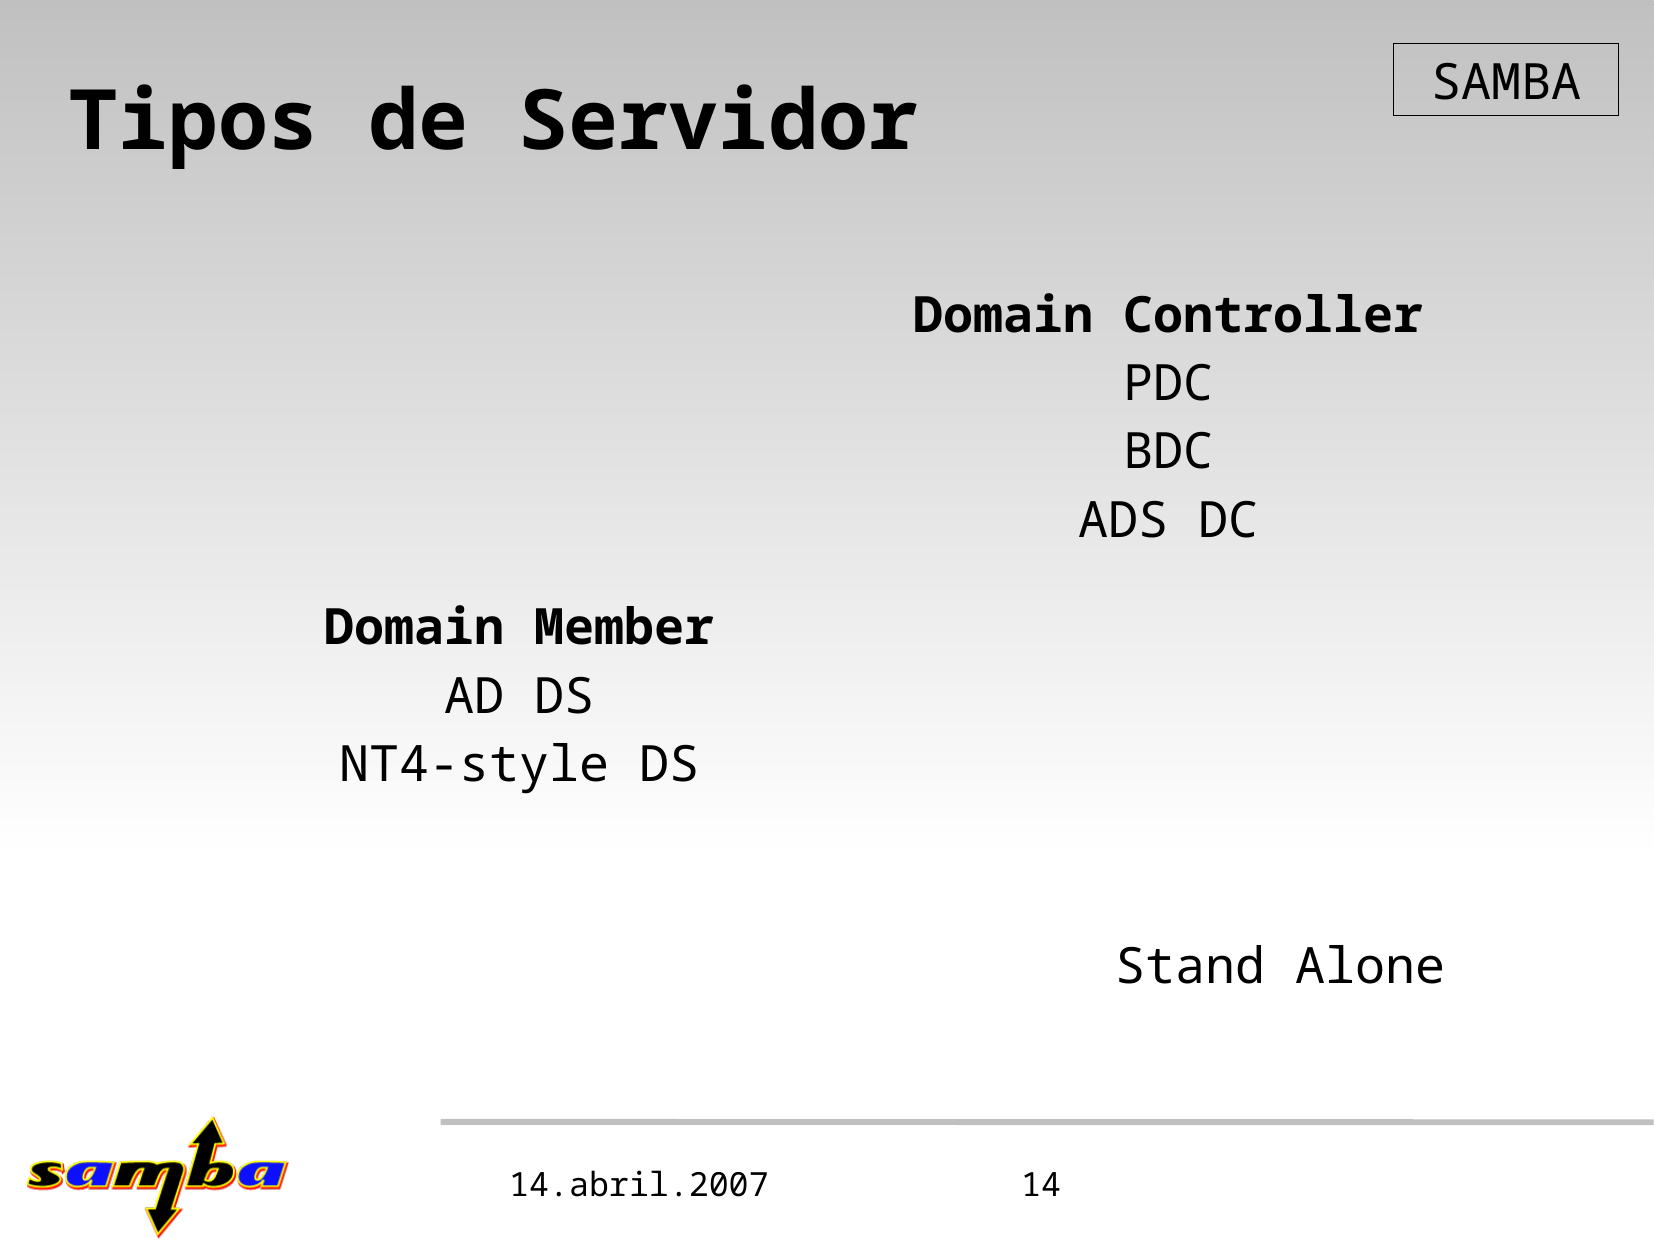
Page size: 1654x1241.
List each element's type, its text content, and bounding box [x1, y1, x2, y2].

text_box Tipos de Servidor [68, 60, 1181, 164]
text_box Domain Controller PDC BDC ADS DC [913, 278, 1424, 527]
text_box SAMBA [1393, 43, 1619, 116]
text_box Domain Member AD DS NT4-style DS [324, 591, 715, 777]
text_box Stand Alone [1115, 930, 1446, 993]
picture [26, 1116, 290, 1241]
